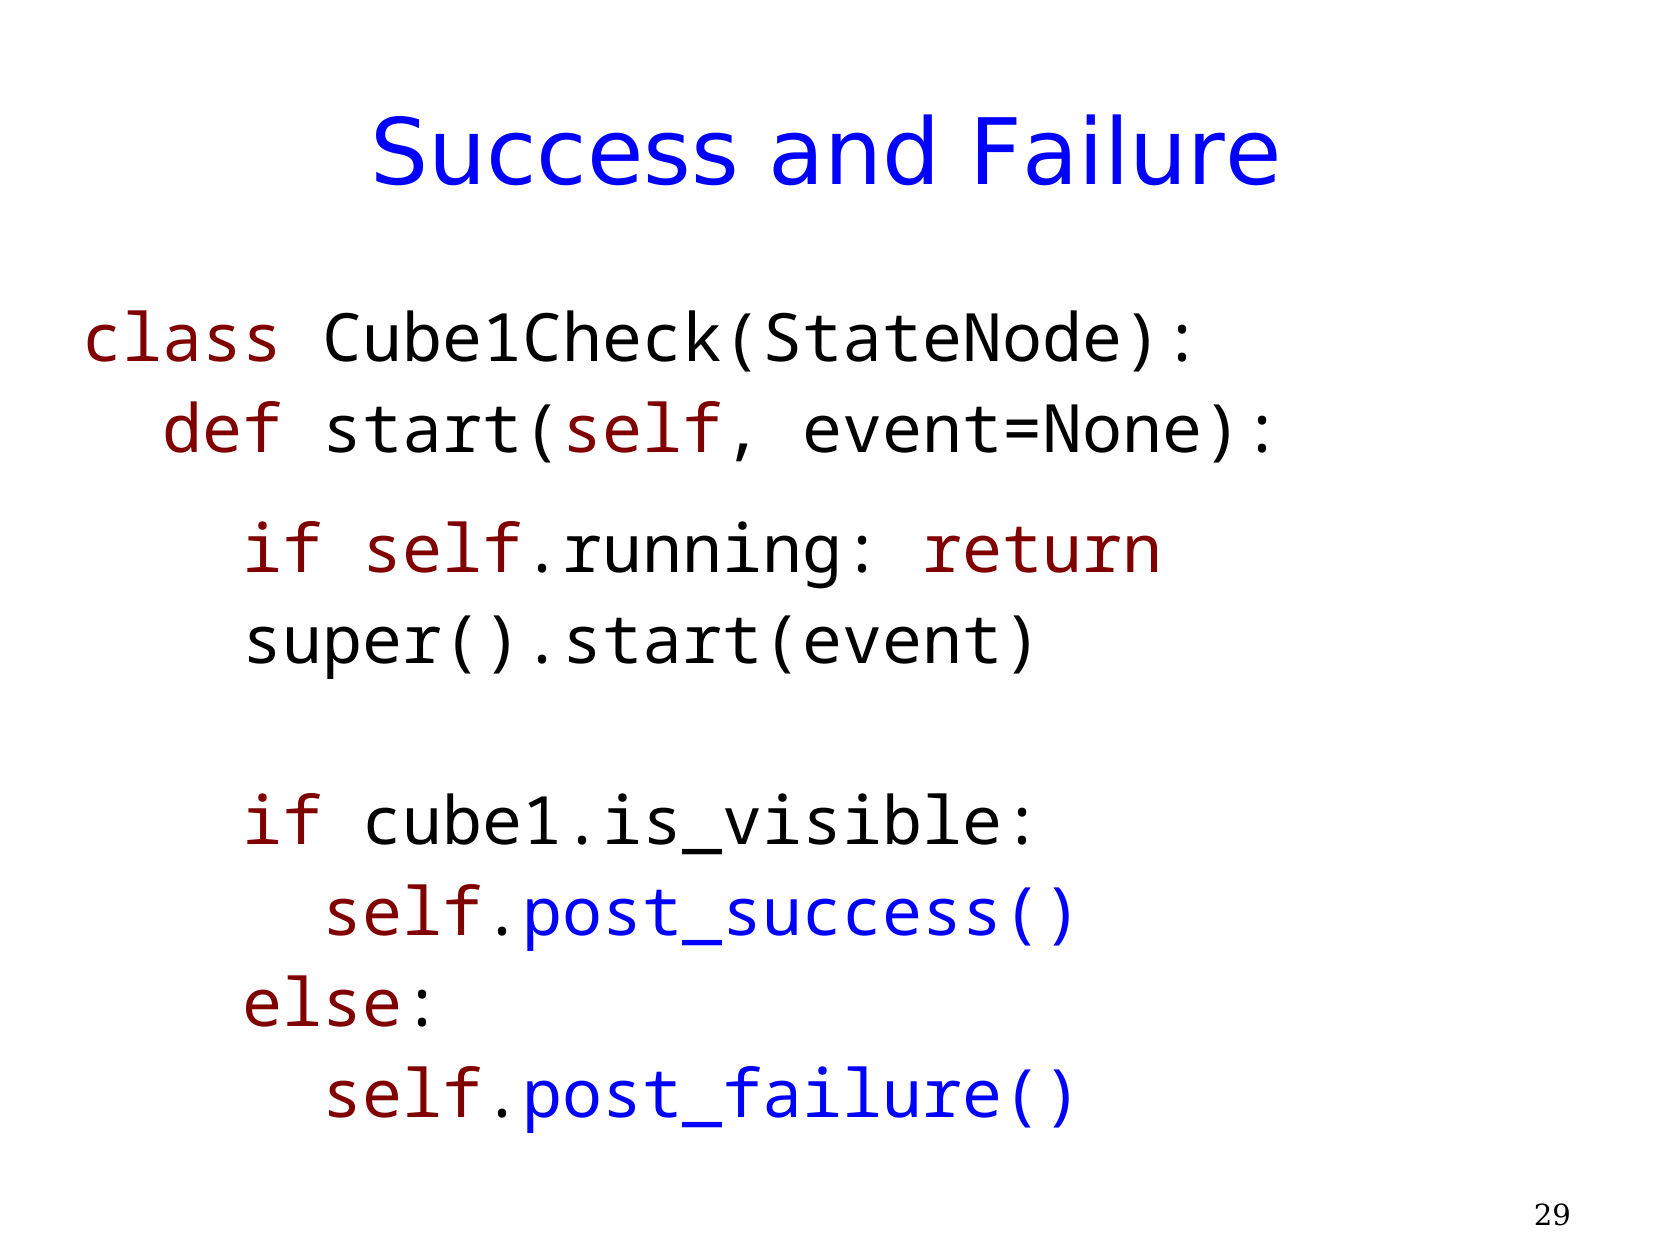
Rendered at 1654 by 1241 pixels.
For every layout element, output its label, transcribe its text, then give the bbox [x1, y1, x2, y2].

title Success and Failure [82, 49, 1571, 257]
list class Cube1Check(StateNode): def start(self, event=None): if self.running: return super().start(event) if cube1.is_visible: self.post_success() else: self.post_failure() [82, 290, 1571, 1128]
